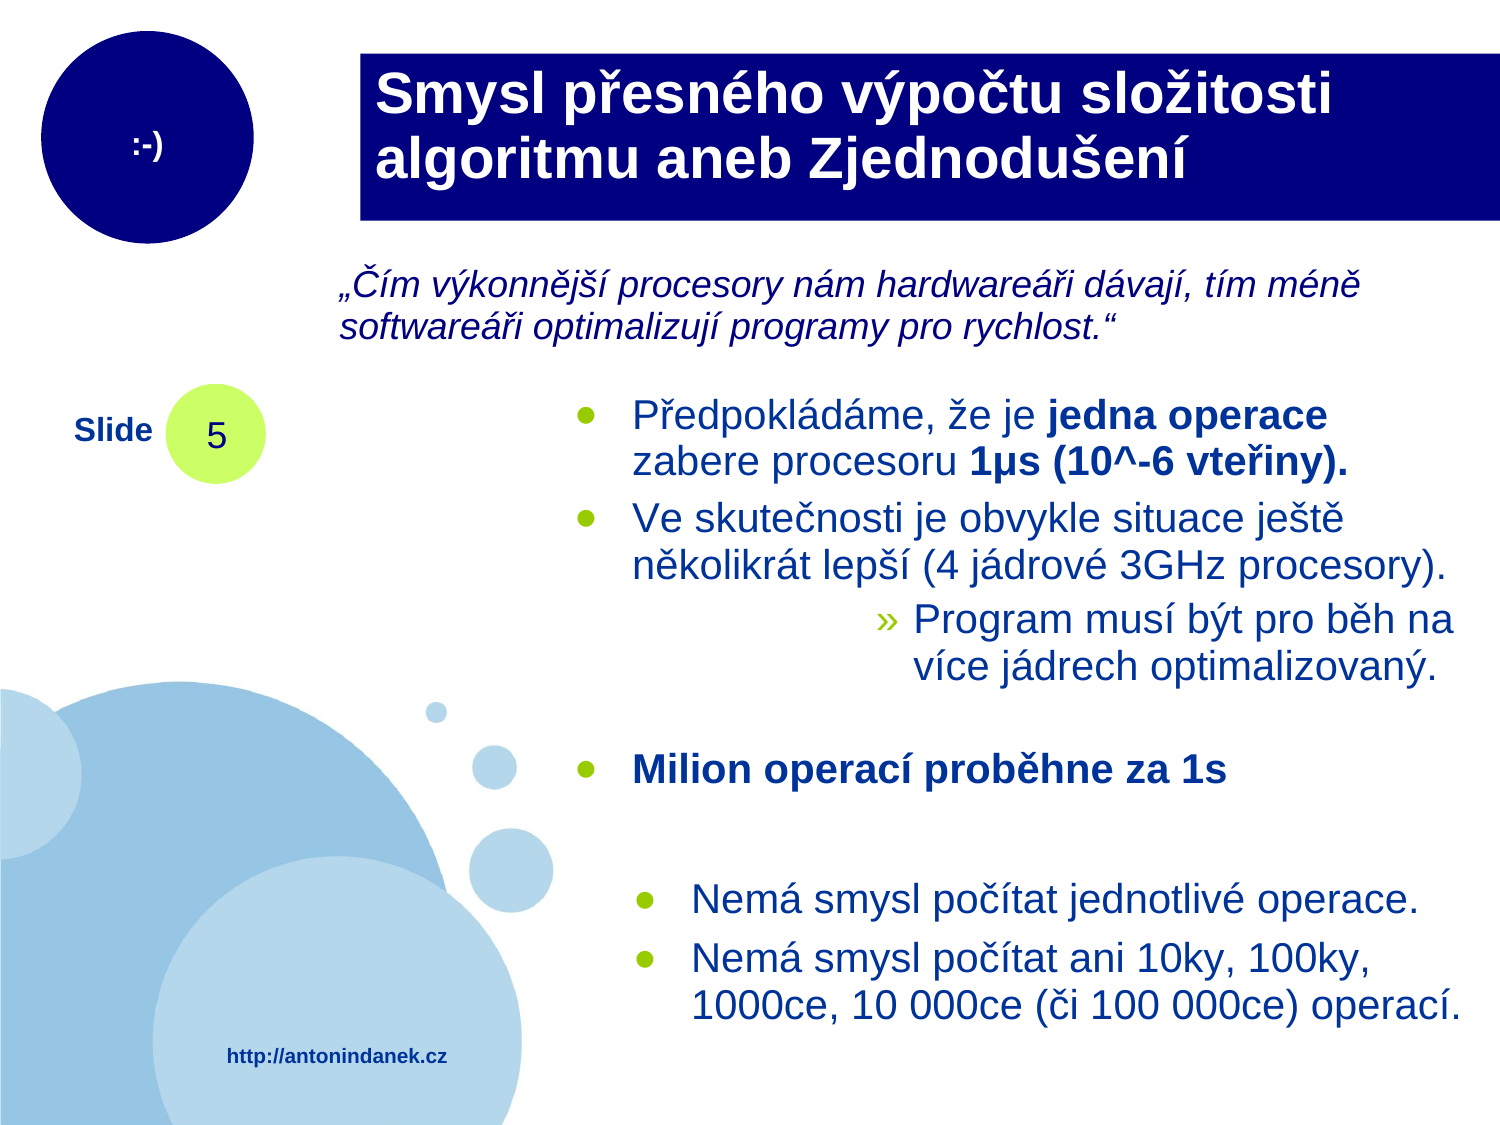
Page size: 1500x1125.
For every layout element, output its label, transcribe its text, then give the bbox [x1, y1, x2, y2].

list Nemá smysl počítat jednotlivé operace. Nemá smysl počítat ani 10ky, 100ky, 1000ce, 10 000ce (či 100 000ce) operací. [620, 868, 1500, 1093]
list Předpokládáme, že je jedna operace zabere procesoru 1μs (10^-6 vteřiny). Ve skutečnosti je obvykle situace ještě několikrát lepší (4 jádrové 3GHz procesory). Program musí být pro běh na více jádrech optimalizovaný. Milion operací proběhne za 1s [561, 383, 1471, 827]
text_box „Čím výkonnější procesory nám hardwareáři dávají, tím méně softwareáři optimalizují programy pro rychlost.“ [324, 256, 1477, 355]
title Smysl přesného výpočtu složitosti algoritmu aneb Zjednodušení [360, 53, 1500, 221]
picture [0, 638, 625, 1125]
